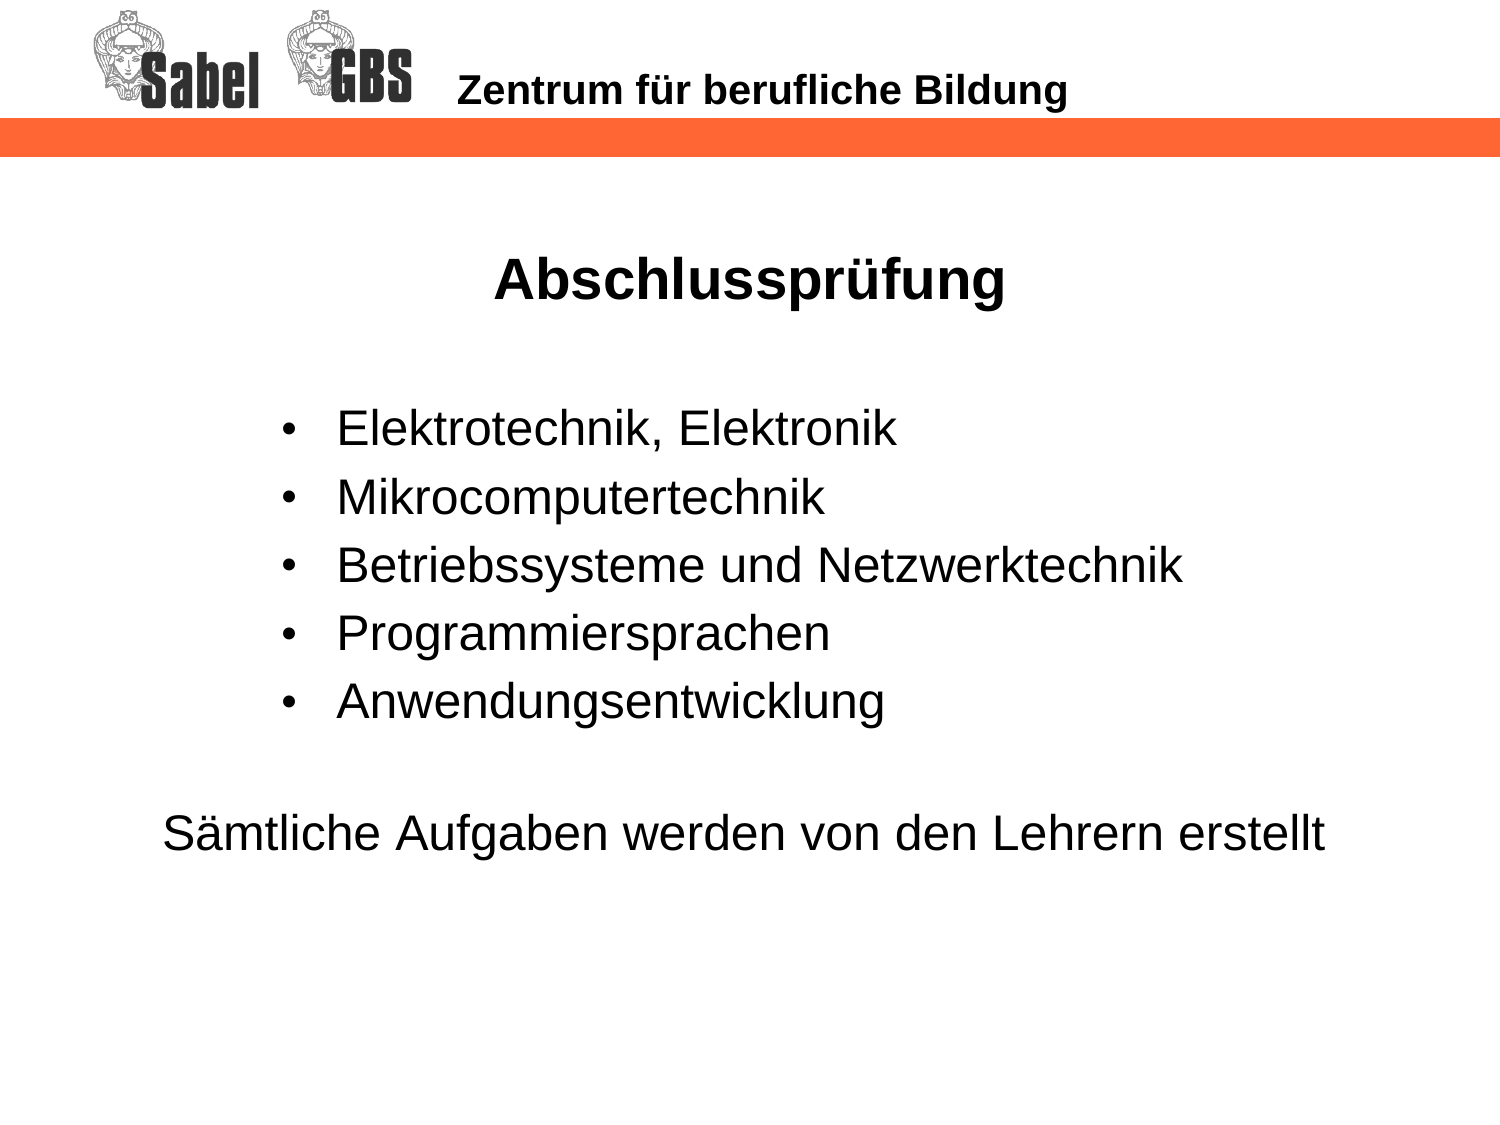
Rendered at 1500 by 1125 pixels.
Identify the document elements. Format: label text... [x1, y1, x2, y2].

picture [88, 0, 264, 118]
title Abschlussprüfung [112, 236, 1388, 323]
picture [265, 0, 433, 113]
list Sämtliche Aufgaben werden von den Lehrern erstellt [124, 797, 1365, 937]
list Elektrotechnik, Elektronik Mikrocomputertechnik Betriebssysteme und Netzwerktechnik Programmiersprachen Anwendungsentwicklung [265, 324, 1211, 797]
